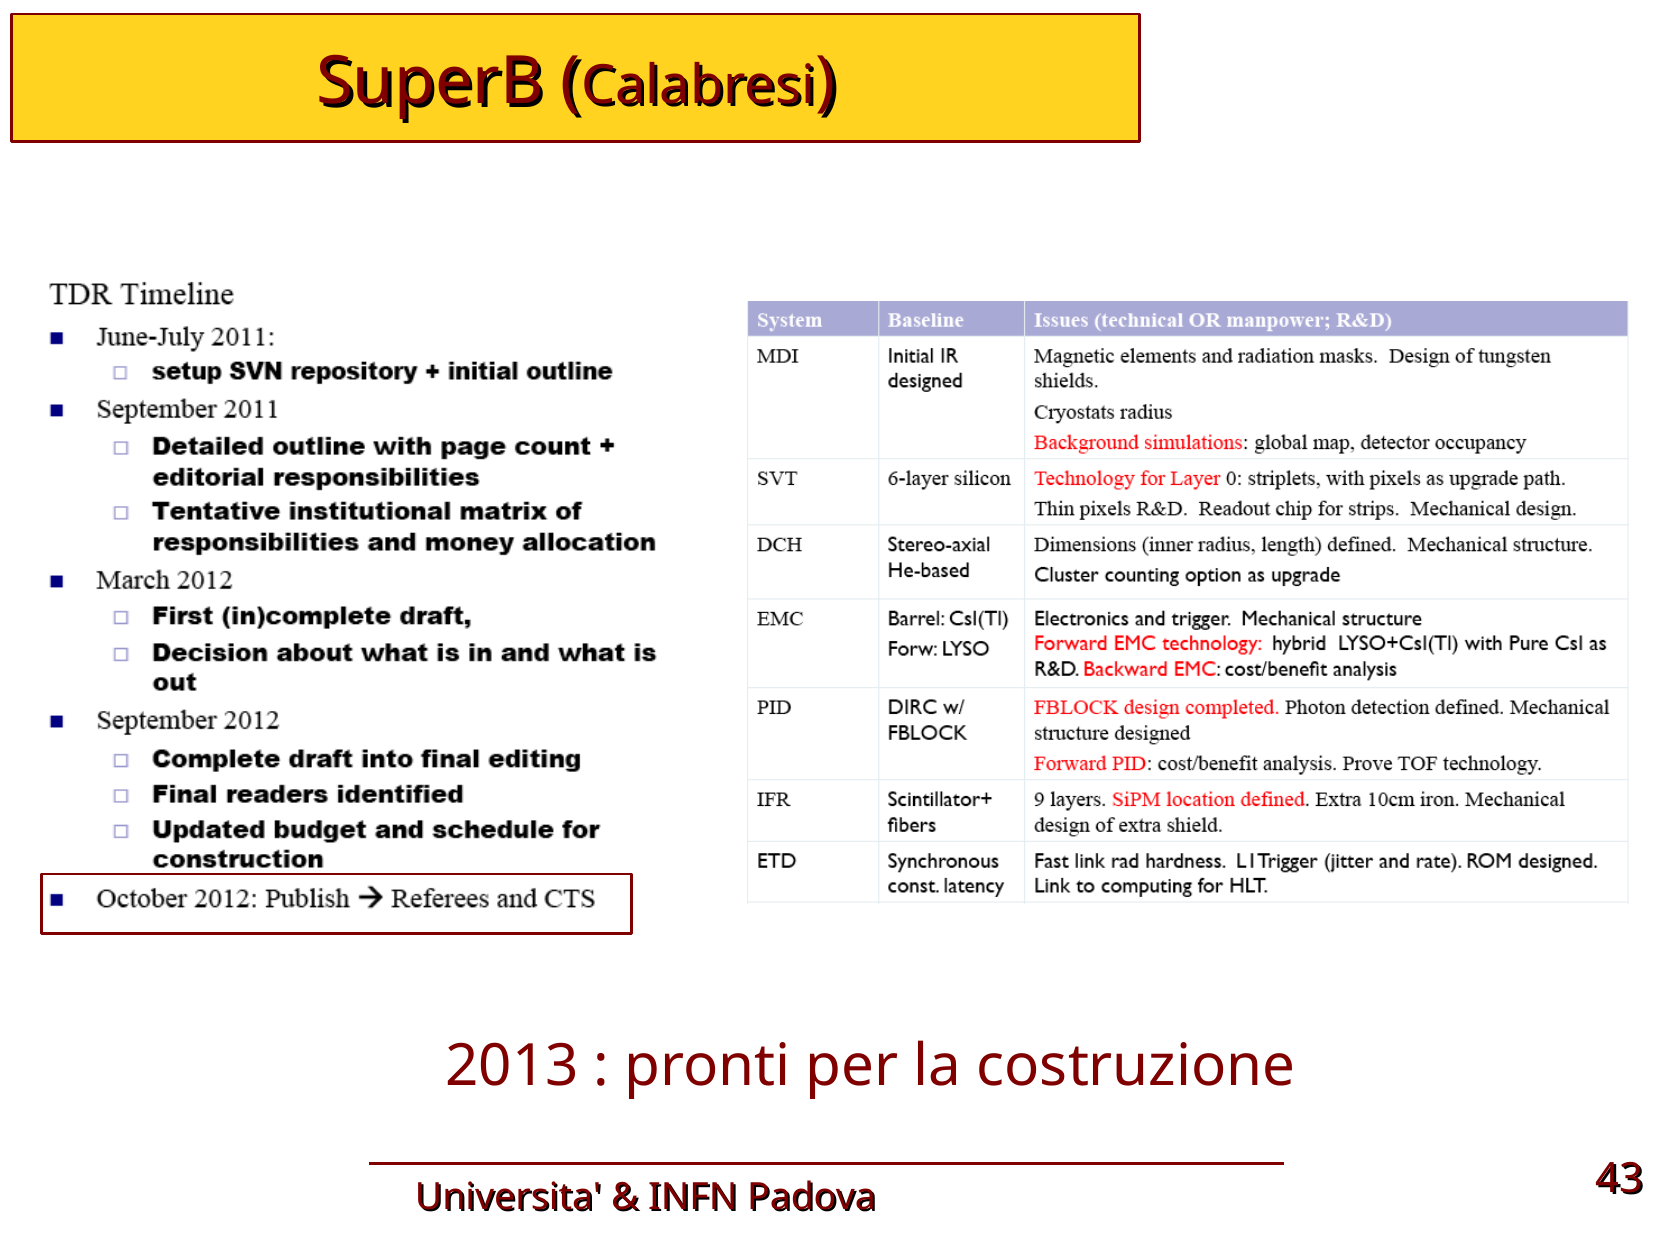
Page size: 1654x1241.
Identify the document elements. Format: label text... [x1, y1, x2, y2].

picture [29, 275, 698, 940]
picture [747, 301, 1632, 906]
title SuperB (Calabresi) [11, 13, 1140, 142]
text_box 2013 : pronti per la costruzione [431, 1015, 1362, 1100]
